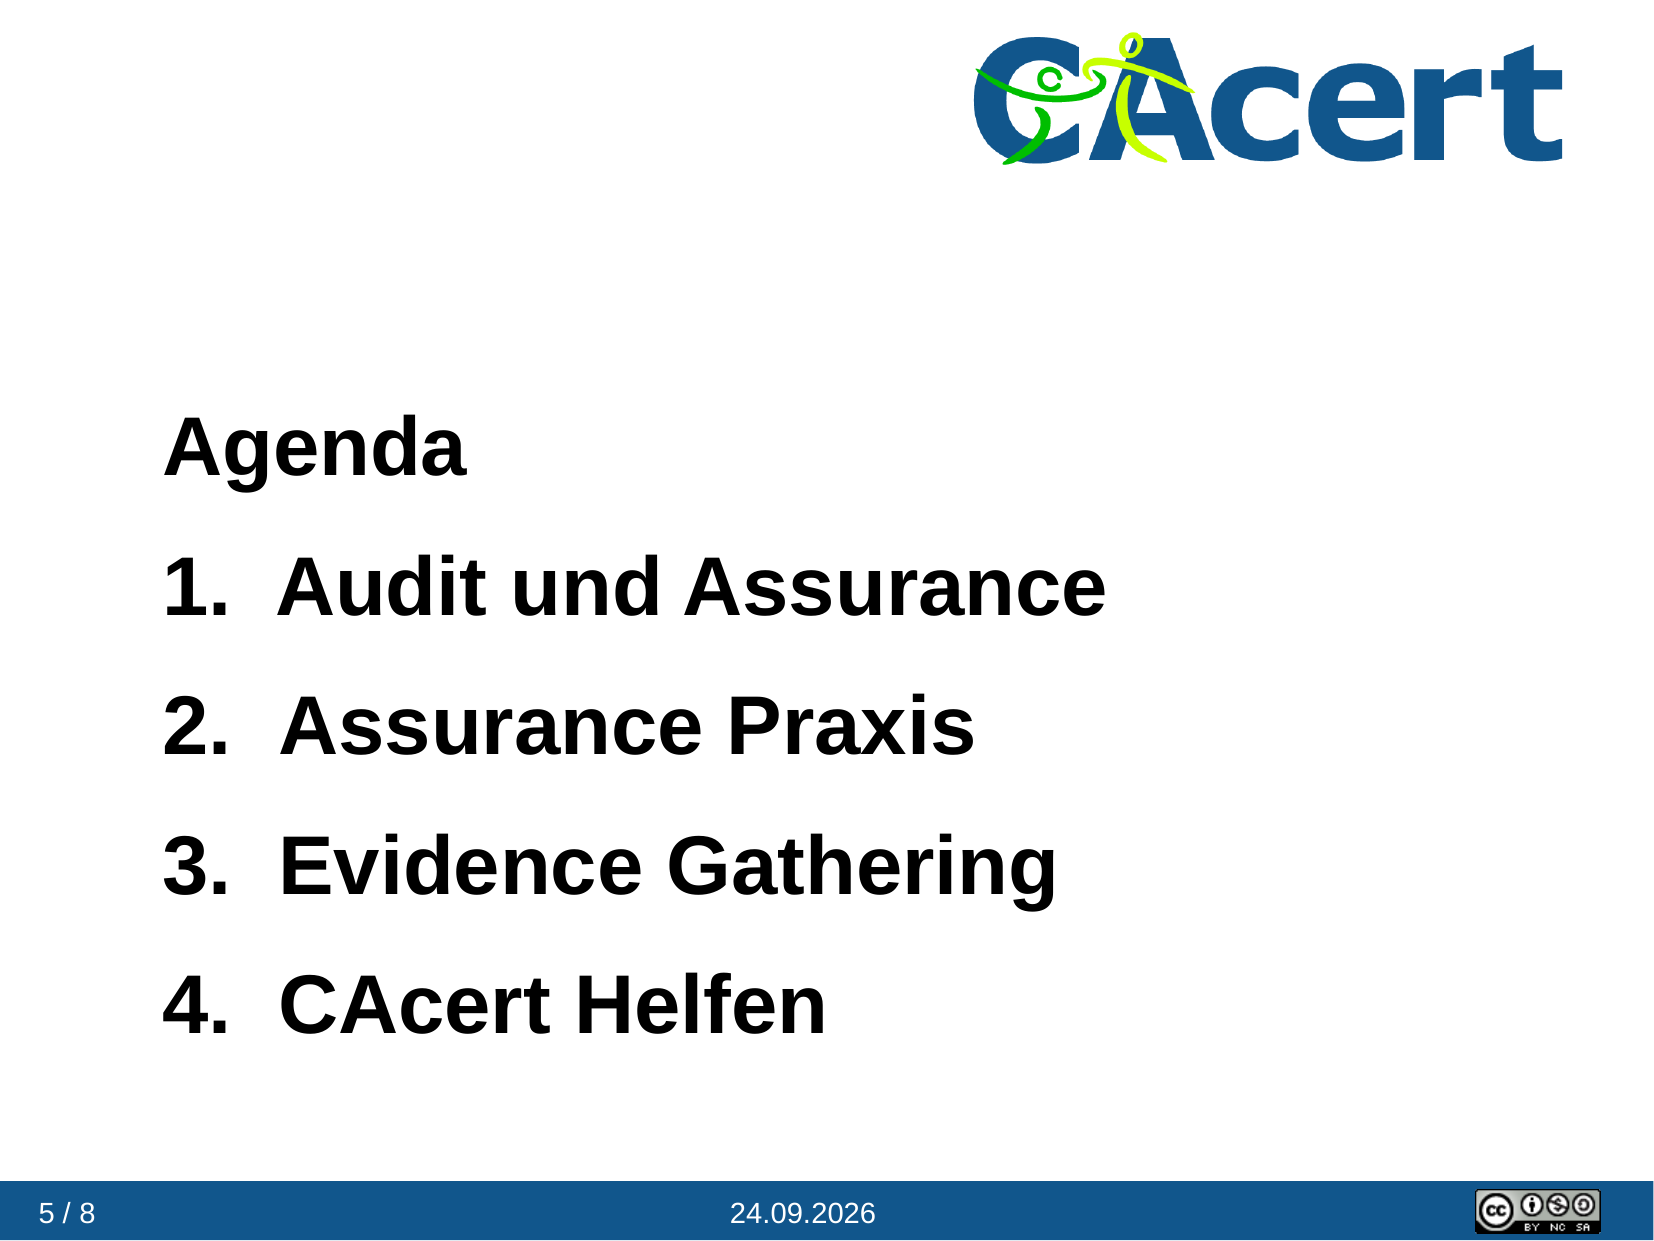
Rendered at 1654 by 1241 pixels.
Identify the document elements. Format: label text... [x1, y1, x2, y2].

title Agenda 1. Audit und Assurance 2. Assurance Praxis 3. Evidence Gathering 4. CAcert Helfen [88, 265, 1577, 1140]
picture [1475, 1189, 1601, 1234]
picture [972, 30, 1564, 166]
